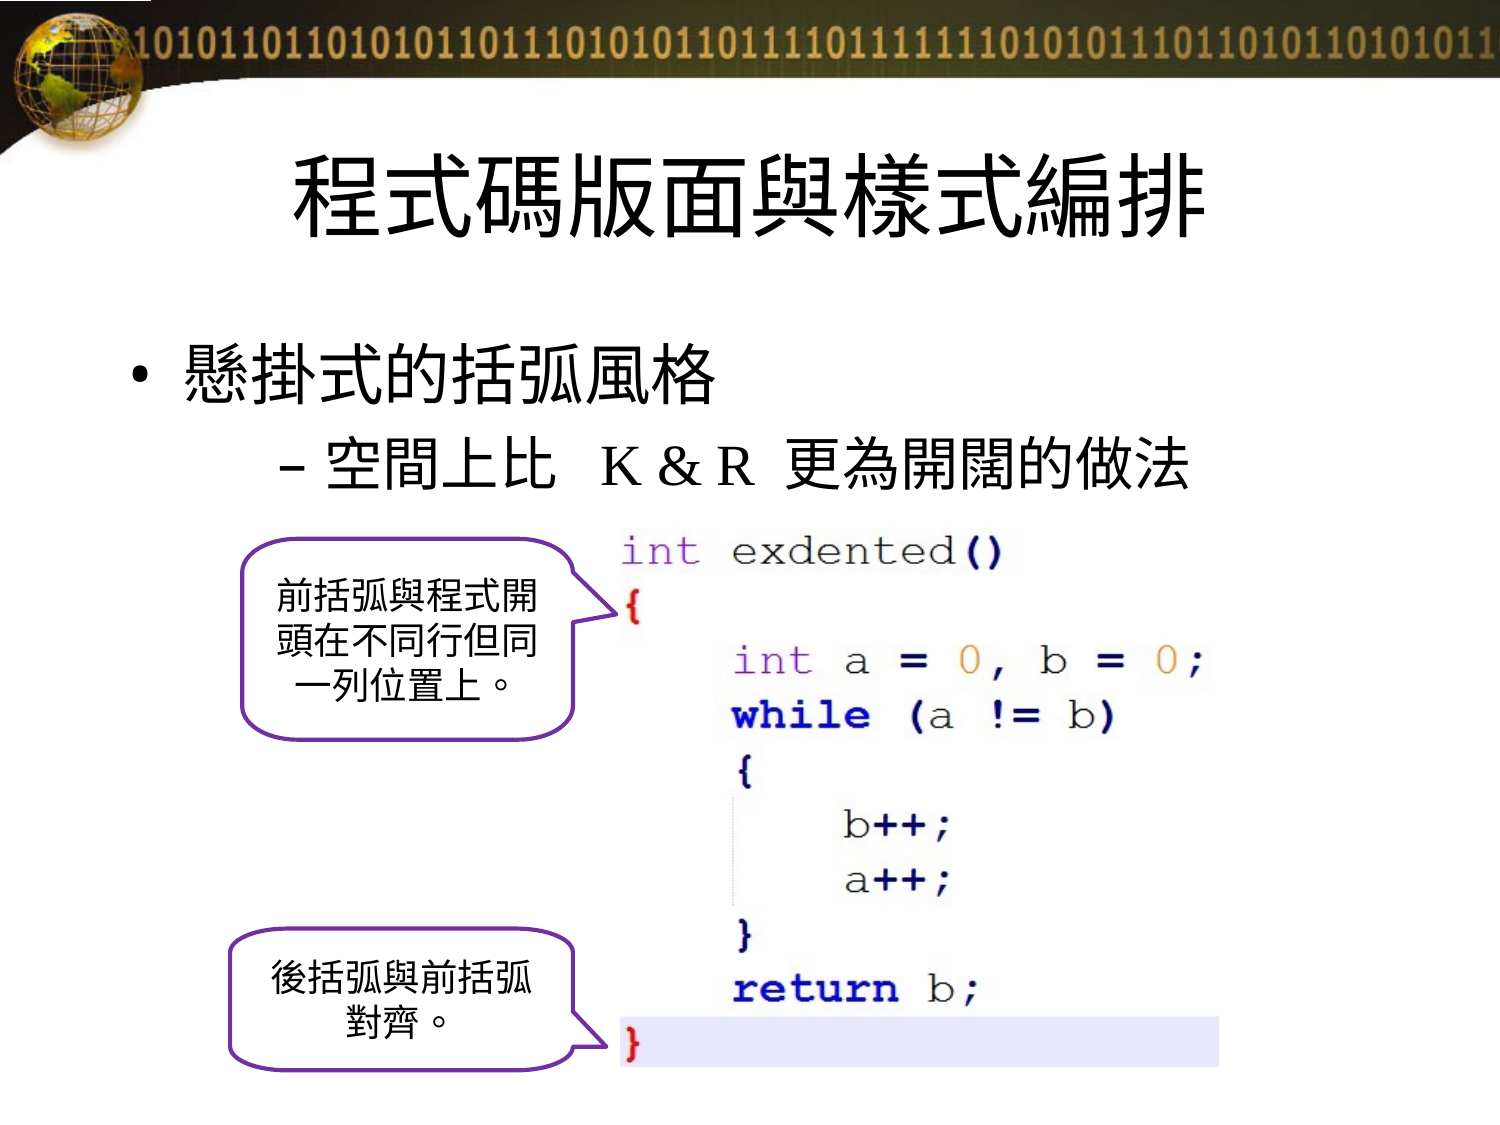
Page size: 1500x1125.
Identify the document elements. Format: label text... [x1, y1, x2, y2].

text_box 前括弧與程式開頭在不同行但同一列位置上。 [242, 538, 617, 740]
title 程式碼版面與樣式編排 [112, 99, 1388, 288]
picture [620, 527, 1221, 1067]
list 懸掛式的括弧風格 空間上比 K & R 更為開闊的做法 [112, 324, 1388, 1000]
text_box 後括弧與前括弧對齊。 [230, 928, 607, 1071]
